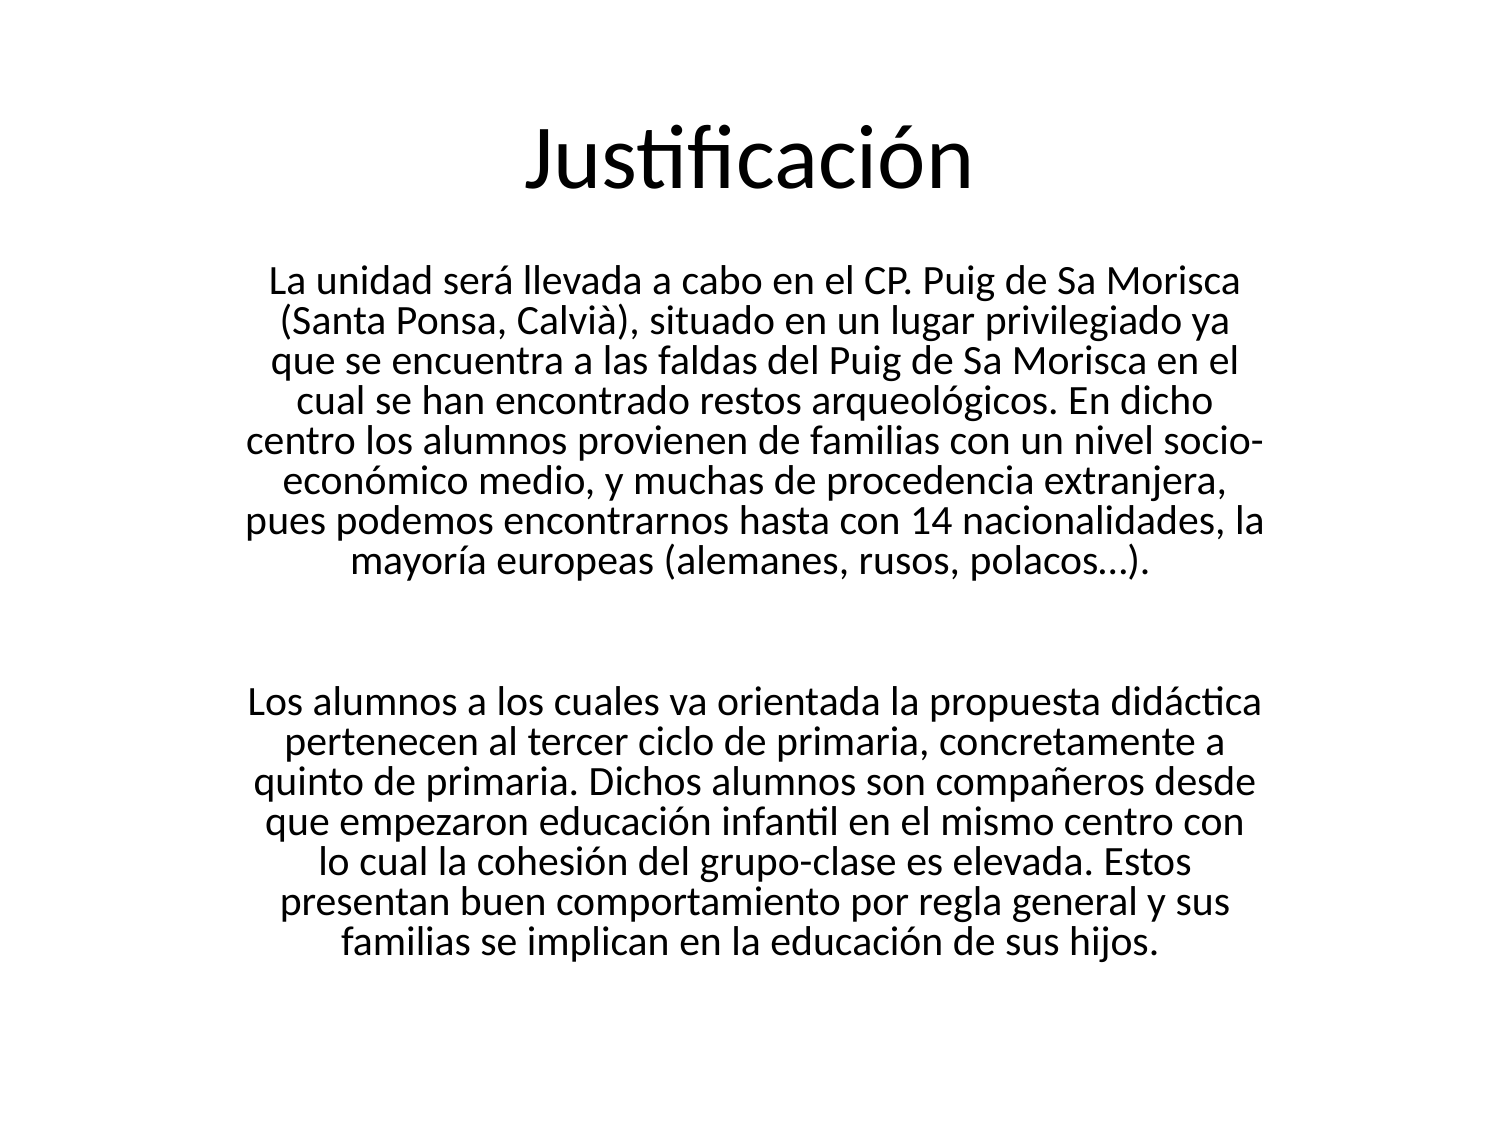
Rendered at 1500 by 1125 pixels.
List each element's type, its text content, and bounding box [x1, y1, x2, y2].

subtitle La unidad será llevada a cabo en el CP. Puig de Sa Morisca (Santa Ponsa, Calvià), situado en un lugar privilegiado ya que se encuentra a las faldas del Puig de Sa Morisca en el cual se han encontrado restos arqueológicos. En dicho centro los alumnos provienen de familias con un nivel socio-económico medio, y muchas de procedencia extranjera, pues podemos encontrarnos hasta con 14 nacionalidades, la mayoría europeas (alemanes, rusos, polacos…). Los alumnos a los cuales va orientada la propuesta didáctica pertenecen al tercer ciclo de primaria, concretamente a quinto de primaria. Dichos alumnos son compañeros desde que empezaron educación infantil en el mismo centro con lo cual la cohesión del grupo-clase es elevada. Estos presentan buen comportamiento por regla general y sus familias se implican en la educación de sus hijos. [230, 255, 1281, 1000]
title Justificación [112, 30, 1388, 273]
